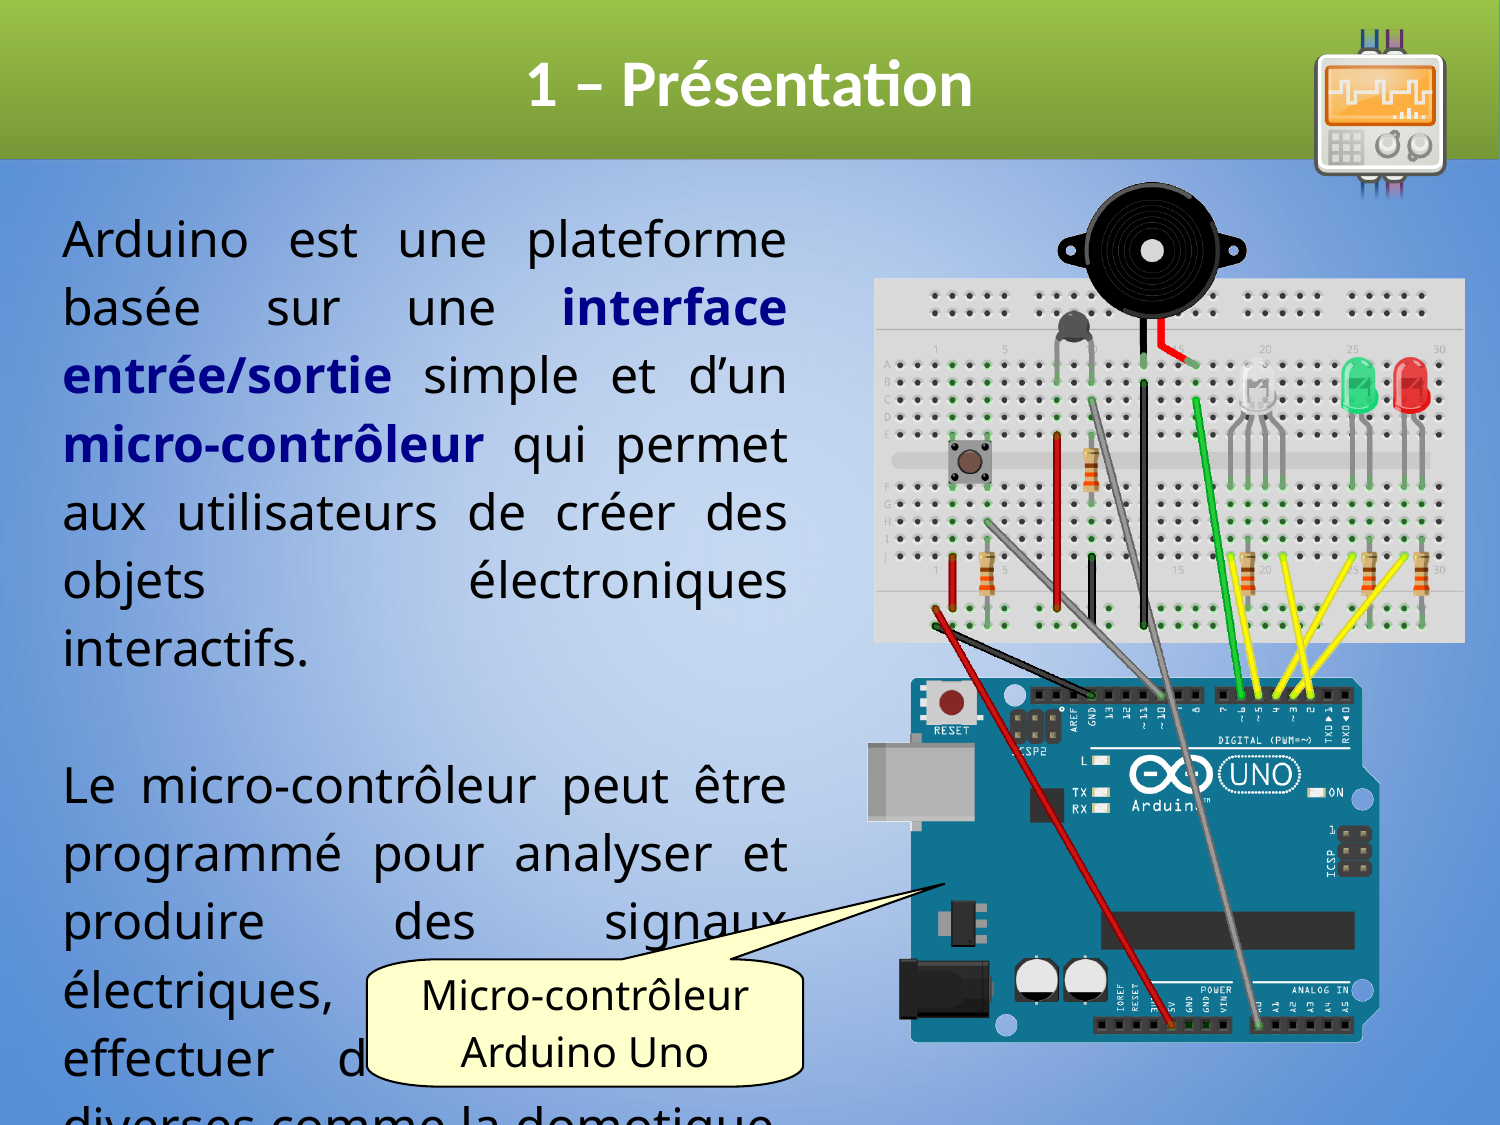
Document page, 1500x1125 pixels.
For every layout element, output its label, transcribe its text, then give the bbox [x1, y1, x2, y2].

picture [426, 1120, 438, 1125]
picture [380, 1120, 392, 1125]
picture [70, 1120, 83, 1125]
picture [302, 1120, 316, 1125]
picture [350, 1120, 362, 1125]
picture [631, 1120, 645, 1125]
picture [692, 1120, 705, 1125]
text_box Arduino est une plateforme basée sur une interface entrée/sortie simple et d’un micro-contrôleur qui permet aux utilisateurs de créer des objets électroniques interactifs. Le micro-contrôleur peut être programmé pour analyser et produire des signaux électriques, de manière à effectuer des tâches très diverses comme la domotique, le pilotage d'un robot, de l'informatique embarquée, ... [47, 196, 804, 912]
picture [754, 1120, 766, 1125]
picture [585, 1120, 597, 1125]
text_box Micro-contrôleur Arduino Uno [366, 883, 945, 1087]
picture [212, 1120, 224, 1125]
picture [397, 1120, 409, 1125]
picture [139, 1120, 151, 1125]
picture [523, 1120, 536, 1125]
text_box 1 – Présentation [0, 0, 1500, 159]
picture [333, 1120, 345, 1125]
picture [554, 1120, 568, 1125]
picture [0, 29, 1500, 1125]
picture [602, 1120, 614, 1125]
